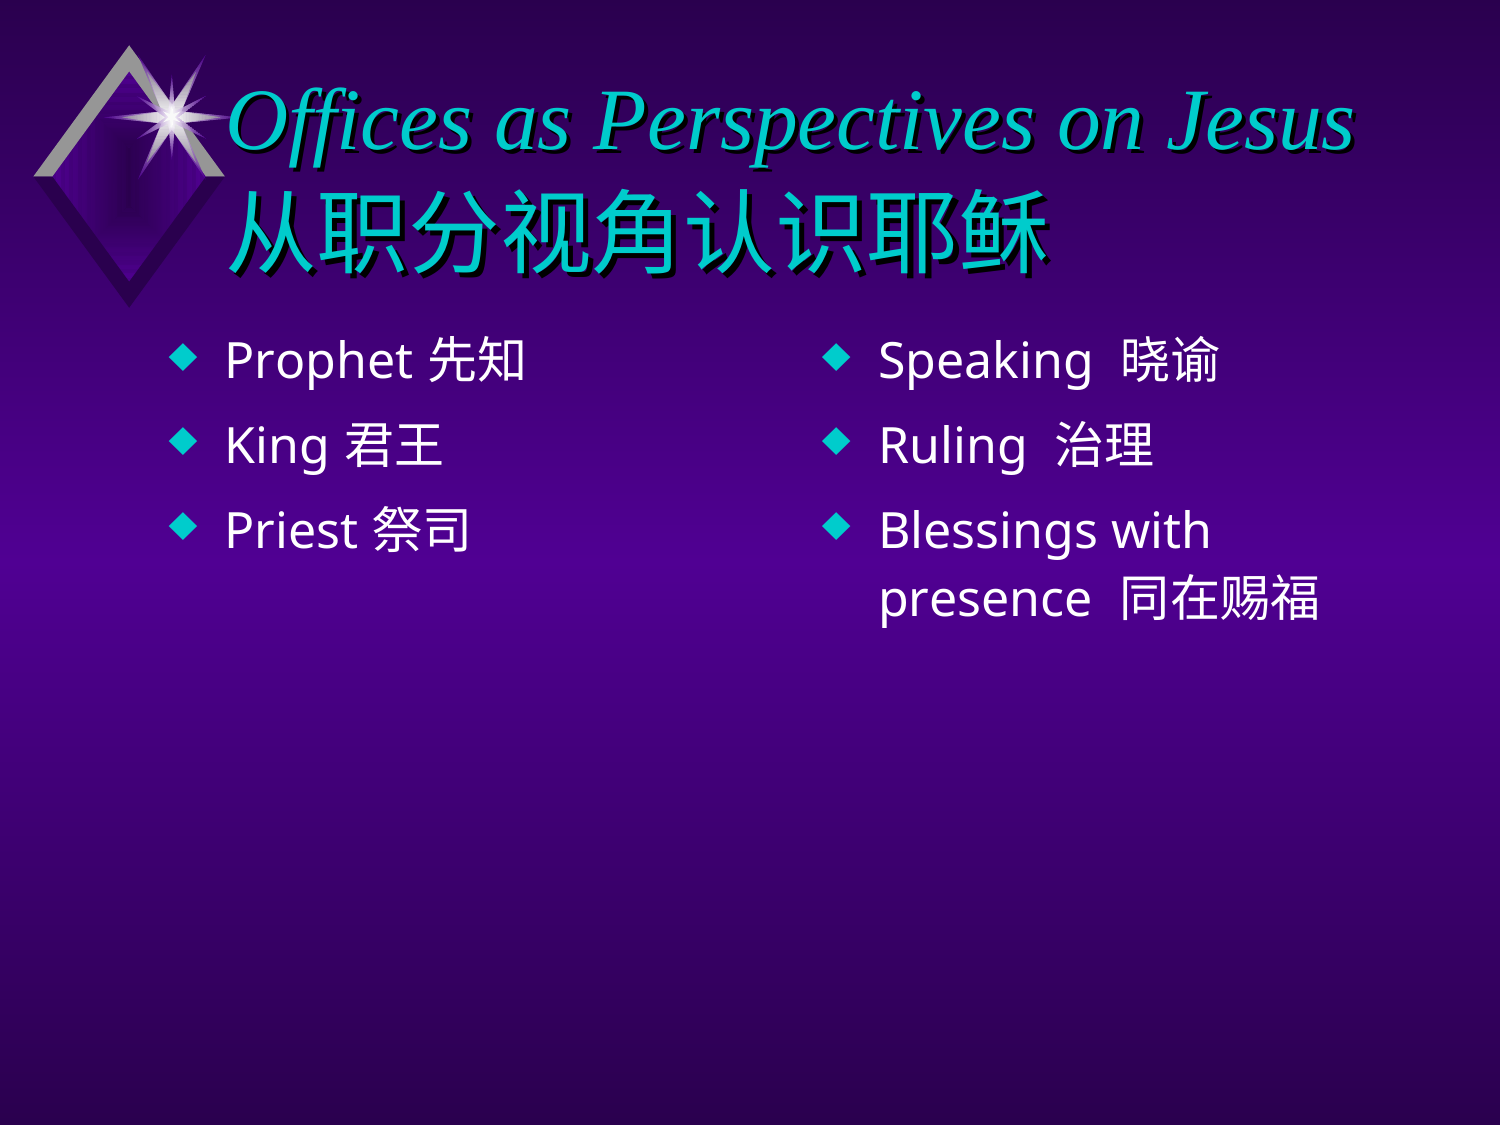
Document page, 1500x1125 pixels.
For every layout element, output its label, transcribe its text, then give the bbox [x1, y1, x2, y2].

list Prophet先知 King君王 Priest祭司 [112, 324, 735, 1001]
list Speaking 晓谕 Ruling 治理 Blessings with presence 同在赐福 [765, 324, 1388, 1001]
title Offices as Perspectives on Jesus 从职分视角认识耶稣 [224, 65, 1388, 301]
